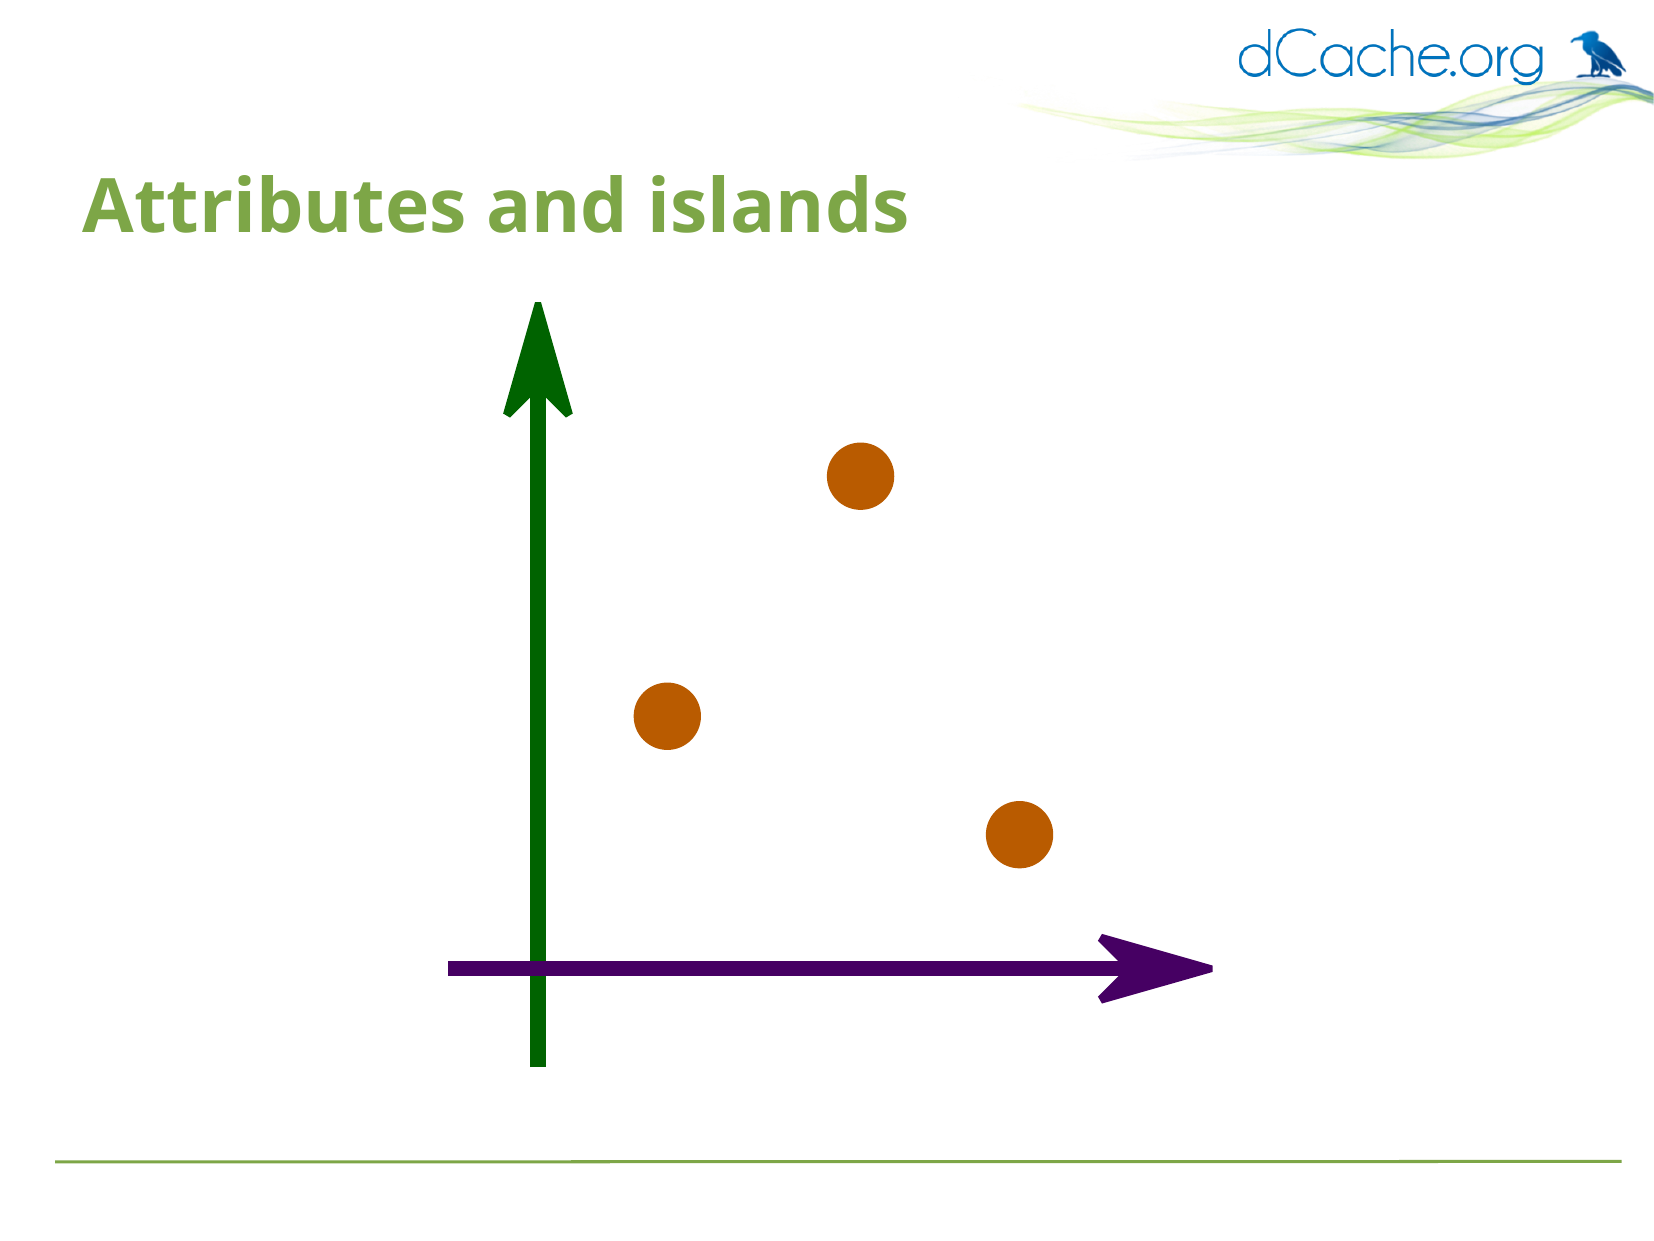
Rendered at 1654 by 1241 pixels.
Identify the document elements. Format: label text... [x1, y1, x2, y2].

title Attributes and islands [82, 155, 1605, 252]
picture [956, 16, 1654, 169]
picture [440, 302, 1213, 1075]
